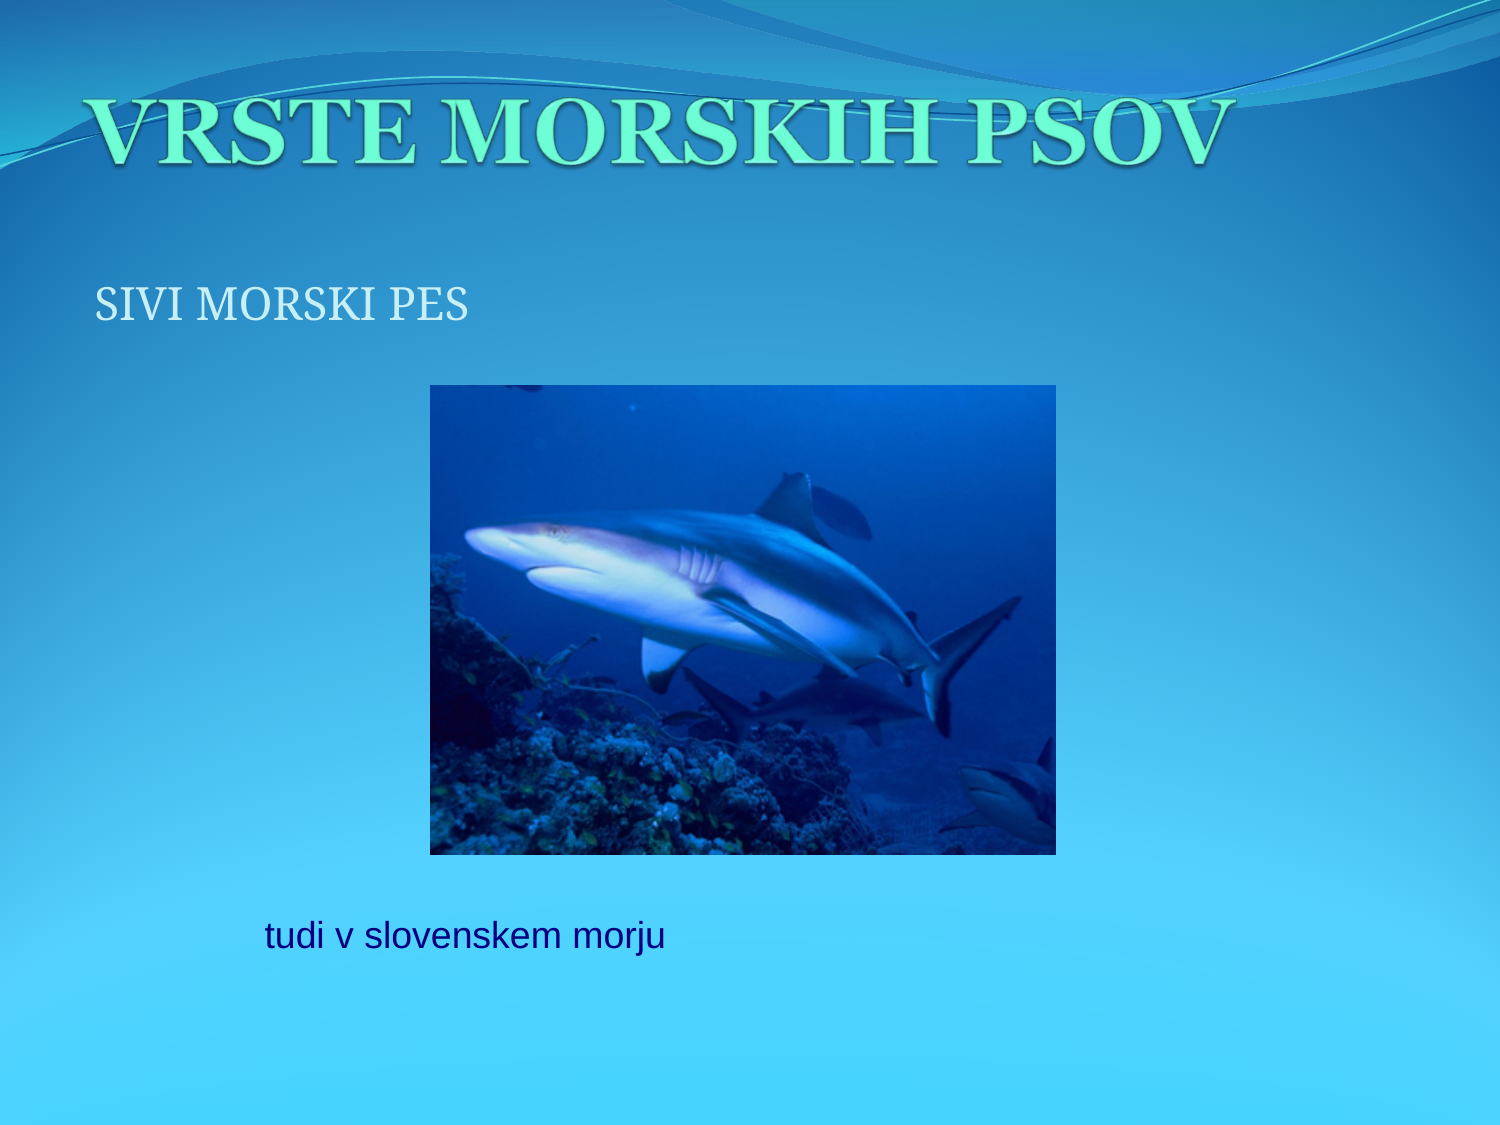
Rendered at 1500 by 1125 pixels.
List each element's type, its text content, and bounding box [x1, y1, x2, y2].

text_box SIVI MORSKI PES [86, 267, 1362, 386]
picture [0, 0, 1500, 1125]
text_box tudi v slovenskem morju [249, 904, 682, 964]
